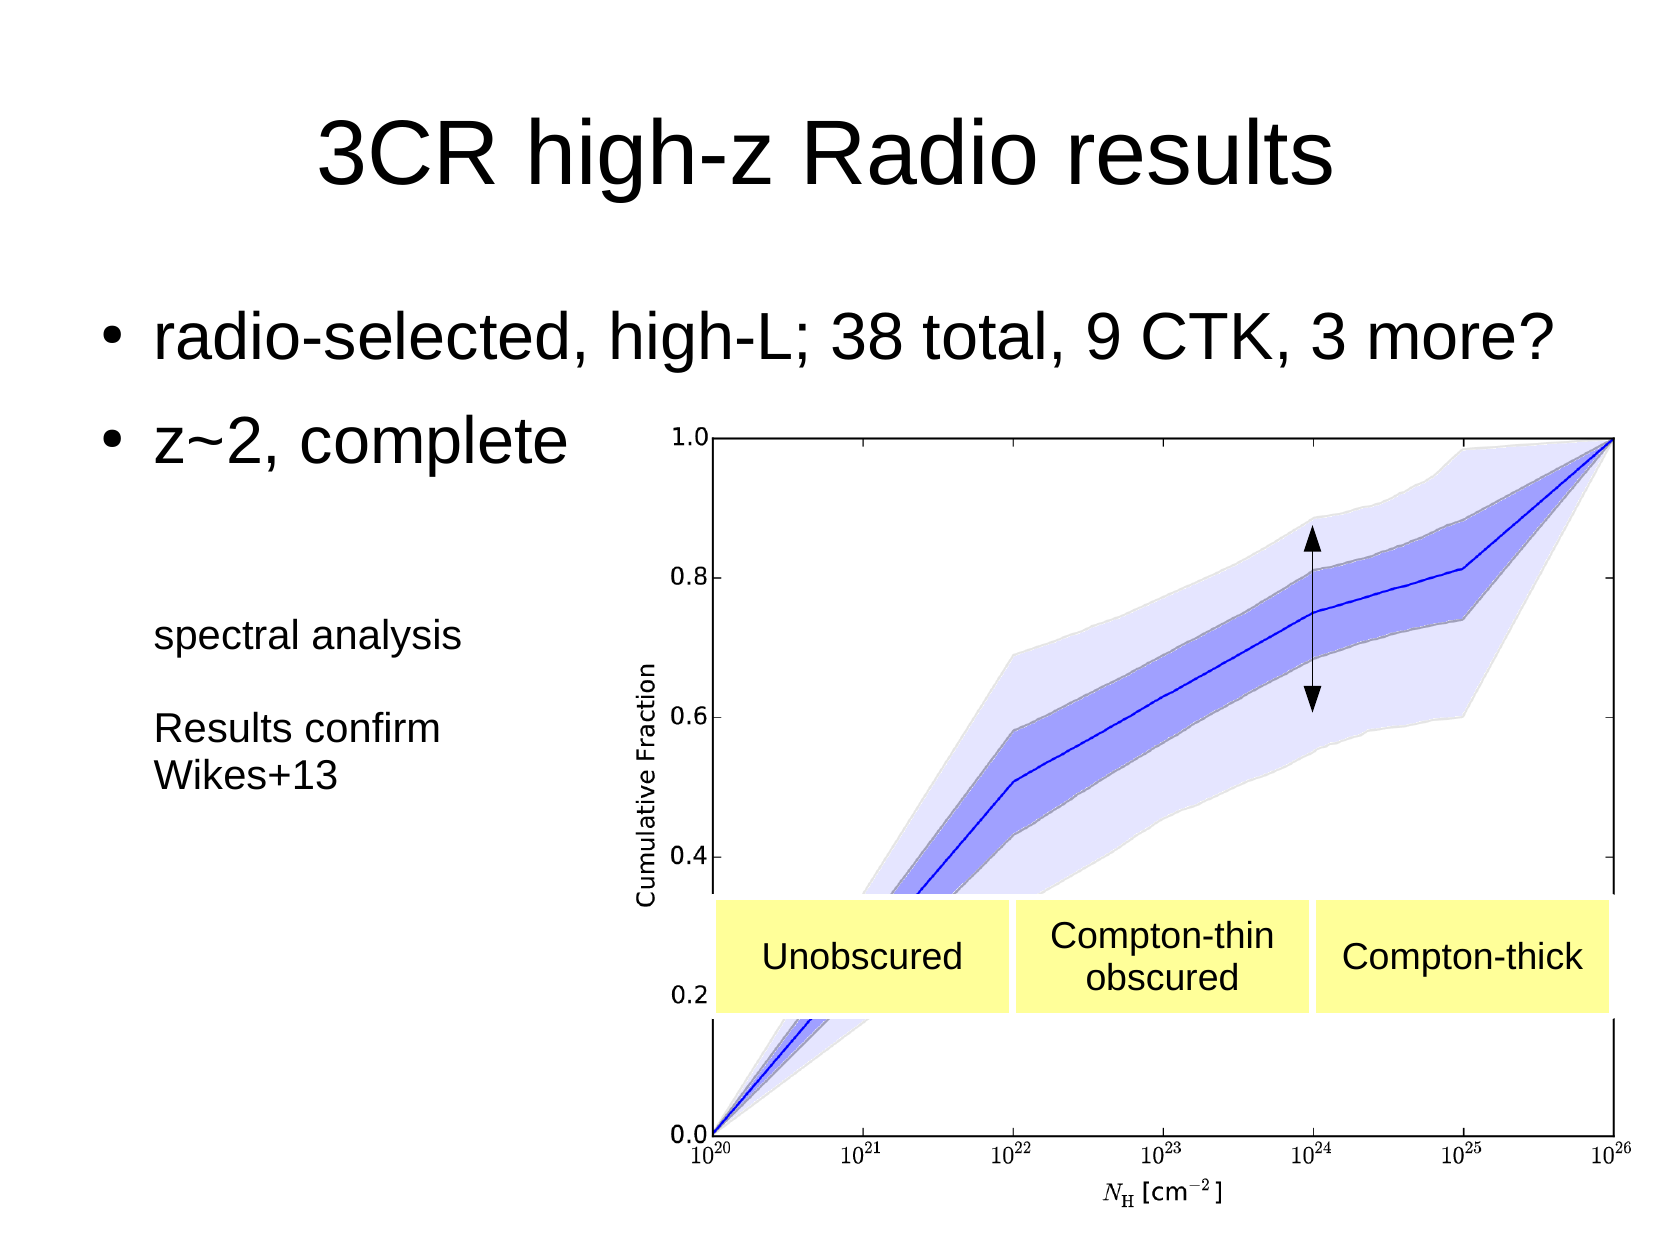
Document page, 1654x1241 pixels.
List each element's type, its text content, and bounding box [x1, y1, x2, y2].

list radio-selected, high-L; 38 total, 9 CTK, 3 more? z~2, complete spectral analysis Results confirm Wikes+13 [82, 299, 1571, 1216]
text_box Compton-thin obscured [1016, 896, 1309, 1016]
text_box Compton-thick [1312, 896, 1613, 1016]
picture [621, 412, 1651, 1223]
title 3CR high-z Radio results [82, 49, 1571, 257]
text_box Unobscured [712, 896, 1013, 1016]
